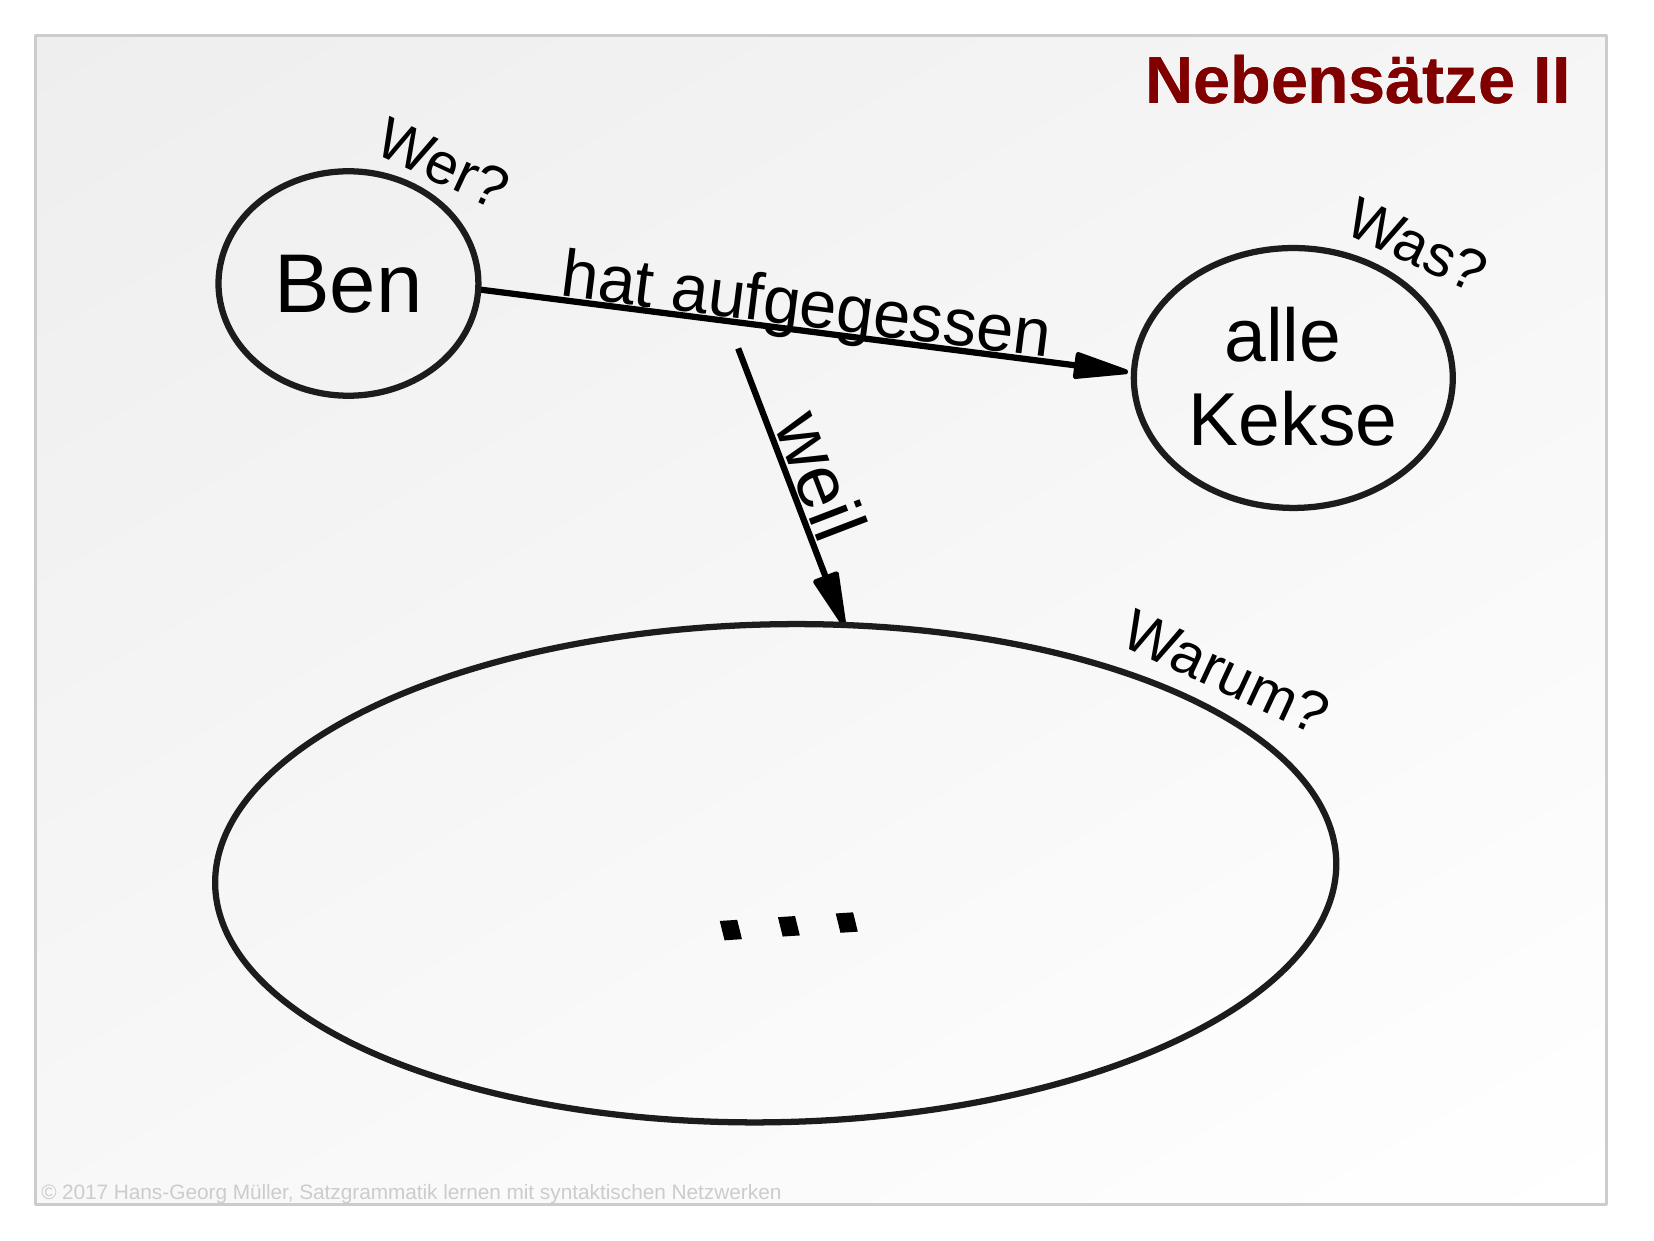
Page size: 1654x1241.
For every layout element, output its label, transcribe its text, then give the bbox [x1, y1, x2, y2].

text_box alle Kekse [1133, 248, 1453, 508]
text_box Ben [218, 193, 479, 396]
title Nebensätze II [82, 43, 1572, 193]
text_box Was? [1292, 193, 1589, 413]
text_box Wer? [400, 193, 656, 296]
text_box … [215, 624, 1337, 1123]
text_box Warum? [1069, 583, 1366, 825]
